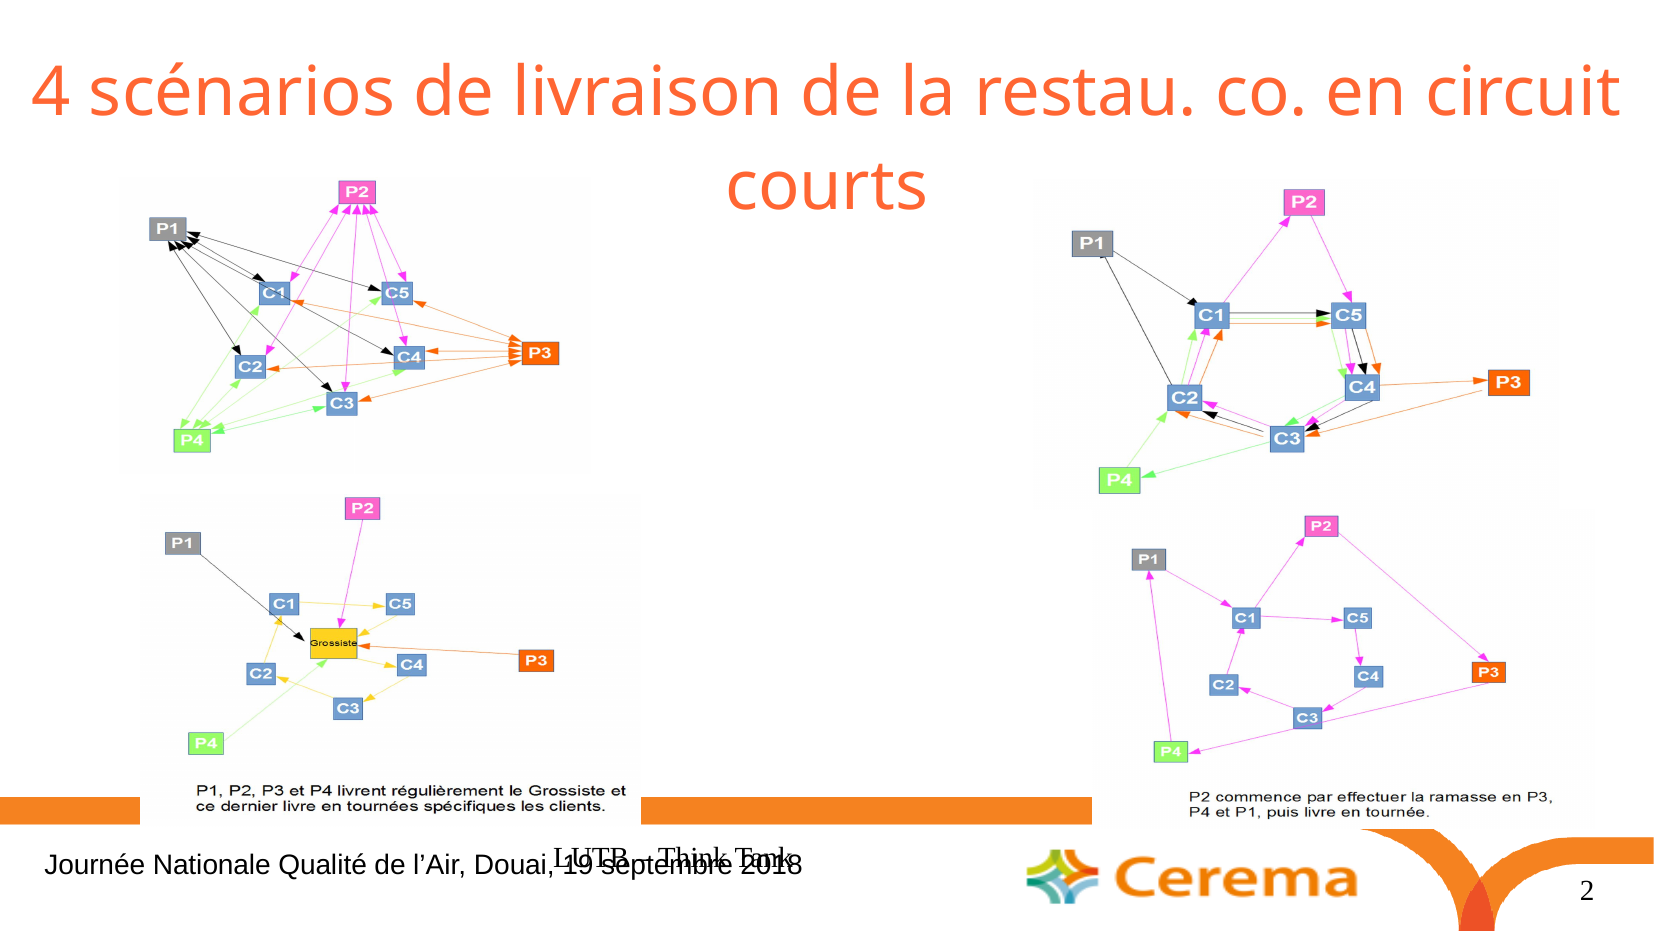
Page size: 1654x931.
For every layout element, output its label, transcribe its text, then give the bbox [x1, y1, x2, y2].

title 4 scénarios de livraison de la restau. co. en circuit courts [29, 28, 1625, 244]
text_box Journée Nationale Qualité de l’Air, Douai, 19 septembre 2018 [29, 841, 1241, 916]
picture [118, 244, 591, 474]
picture [0, 244, 1654, 931]
